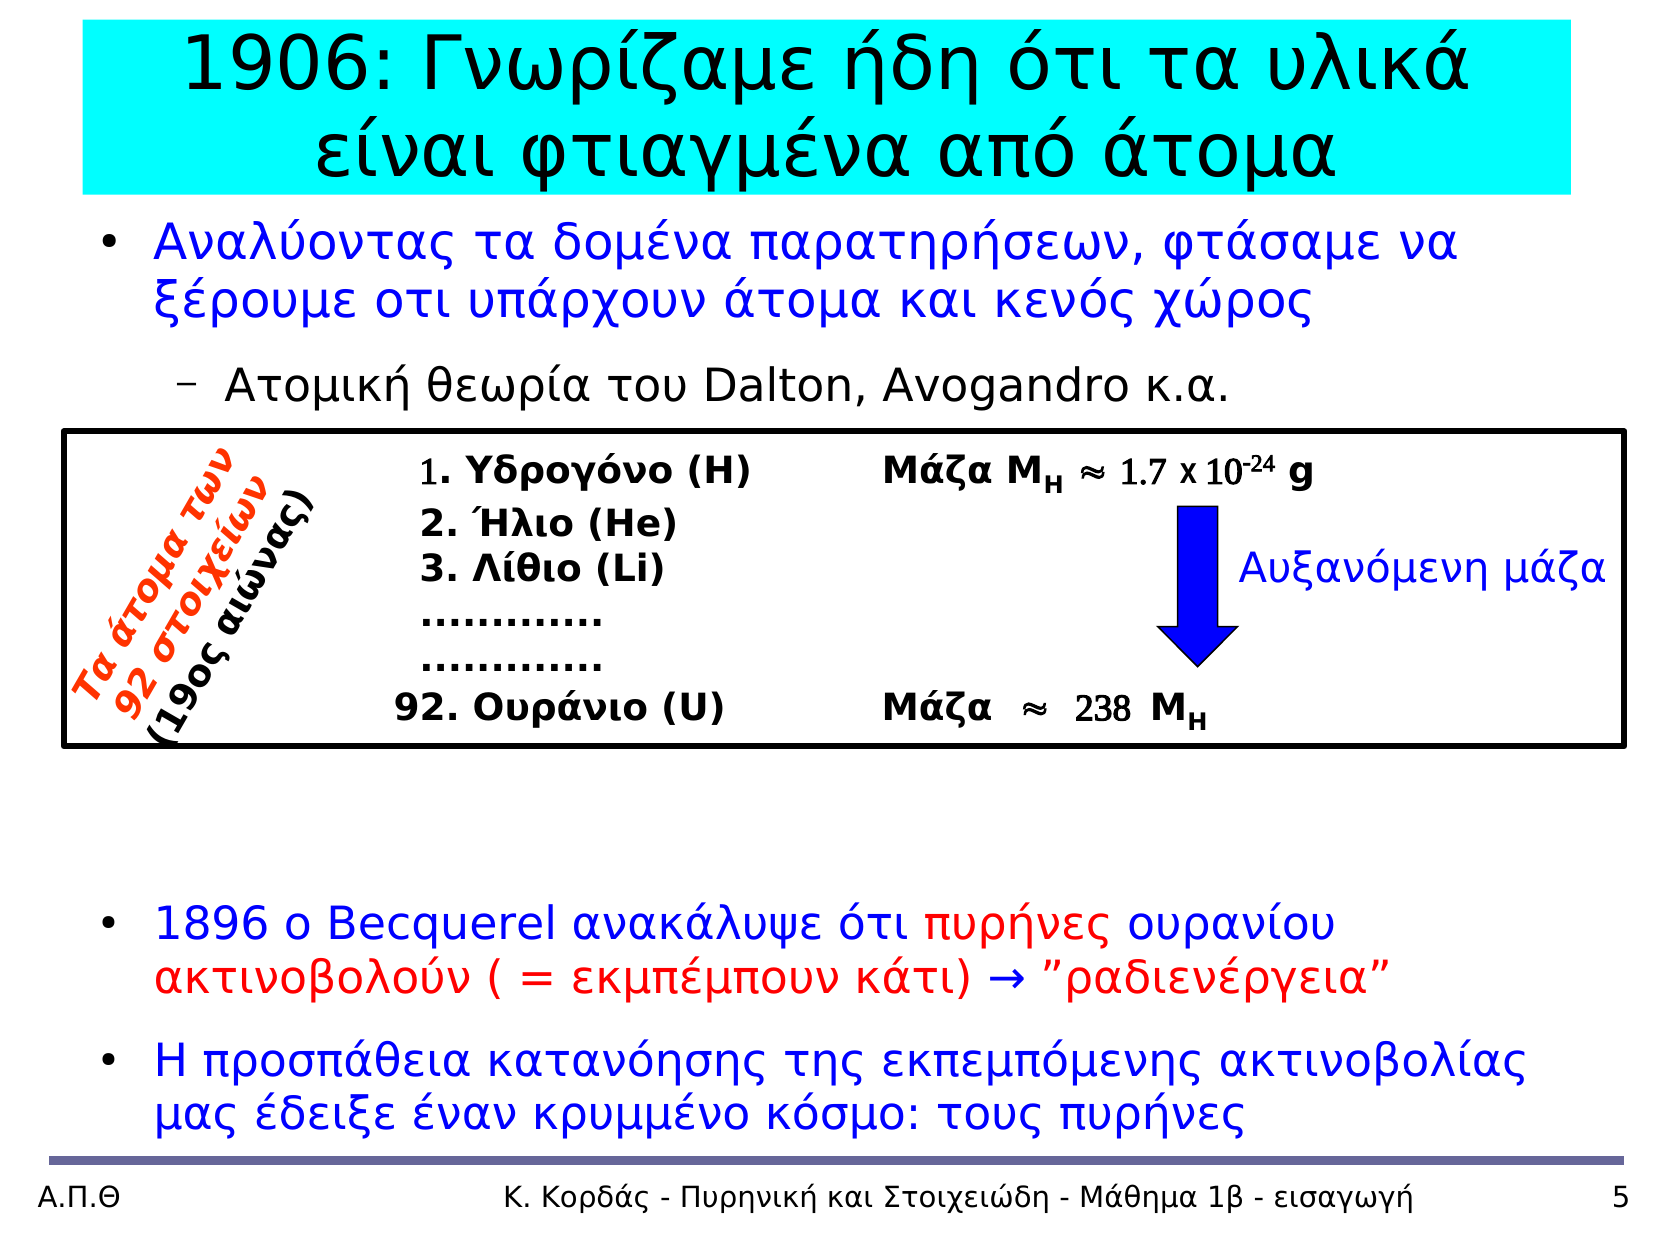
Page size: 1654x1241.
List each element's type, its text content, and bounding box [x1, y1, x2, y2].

text_box Αυξανόμενη μάζα [1223, 536, 1623, 601]
title 1906: Γνωρίζαμε ήδη ότι τα υλικά είναι φτιαγμένα από άτομα [82, 19, 1571, 195]
list Αναλύοντας τα δομένα παρατηρήσεων, φτάσαμε να ξέρουμε οτι υπάρχουν άτομα και κενός χώρος Ατομική θεωρία του Dalton, Avogandro κ.α. 1896 o Becquerel ανακάλυψε ότι πυρήνες ουρανίου ακτινοβολούν ( = εκμπέμπουν κάτι) → ”ραδιενέργεια” Η προσπάθεια κατανόησης της εκπεμπόμενης ακτινοβολίας μας έδειξε έναν κρυμμένο κόσμο: τους πυρήνες [82, 747, 1571, 1144]
text_box . Υδρογόνο (H) Μάζα MH   x  g 2. Ήλιο (He) 3. Λίθιο (Li) ............. ............. 92. Ουράνιο (U) Μάζα  MH [63, 431, 203, 673]
text_box Τα άτομα των 92 στοιχείων (19ος αιώνας) [48, 409, 344, 774]
text_box [1157, 506, 1238, 667]
text_box . Υδρογόνο (H) Μάζα MH   x  g 2. Ήλιο (He) 3. Λίθιο (Li) ............. ............. 92. Ουράνιο (U) Μάζα  MH [192, 431, 1625, 747]
list Αναλύοντας τα δομένα παρατηρήσεων, φτάσαμε να ξέρουμε οτι υπάρχουν άτομα και κενός χώρος Ατομική θεωρία του Dalton, Avogandro κ.α. 1896 o Becquerel ανακάλυψε ότι πυρήνες ουρανίου ακτινοβολούν ( = εκμπέμπουν κάτι) → ”ραδιενέργεια” Η προσπάθεια κατανόησης της εκπεμπόμενης ακτινοβολίας μας έδειξε έναν κρυμμένο κόσμο: τους πυρήνες [82, 213, 1571, 431]
